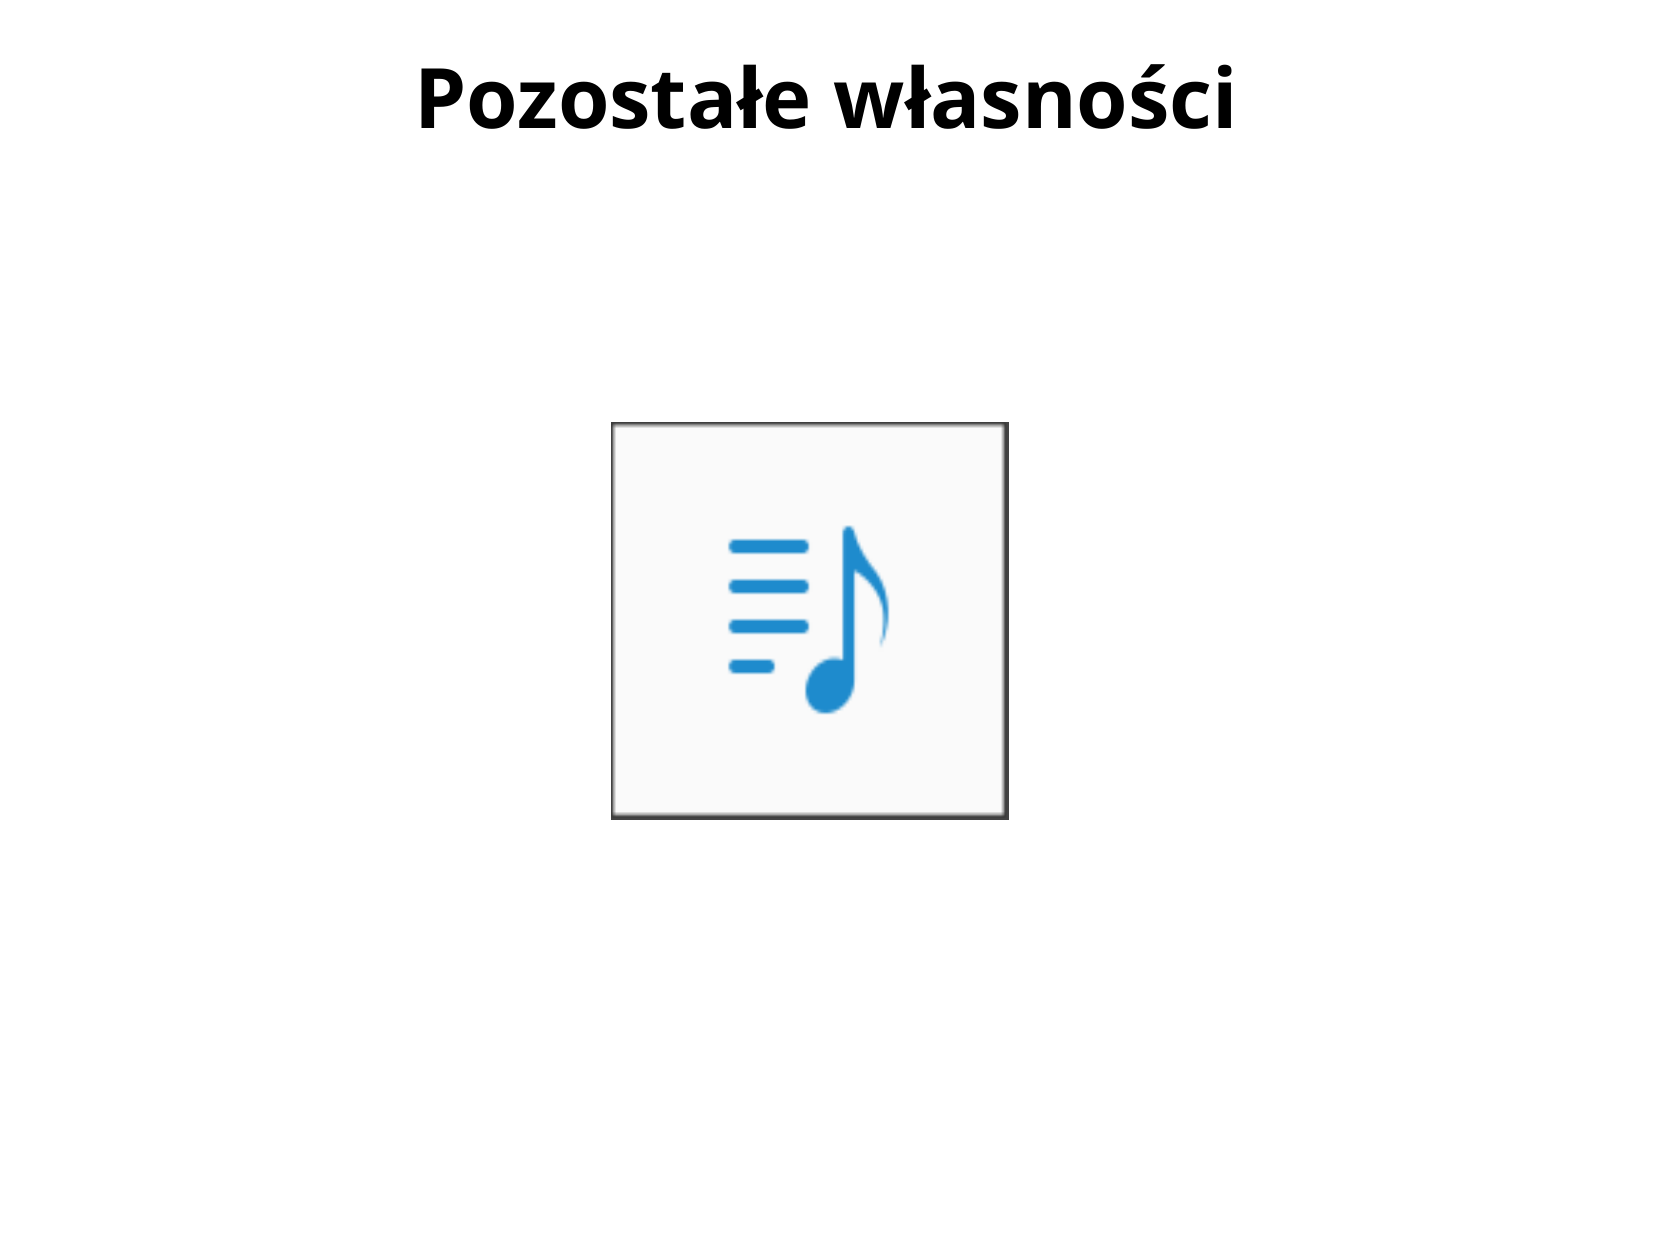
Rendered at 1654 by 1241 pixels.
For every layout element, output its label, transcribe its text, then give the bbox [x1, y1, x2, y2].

title Pozostałe własności [82, 43, 1571, 263]
text_box [609, 421, 1010, 822]
